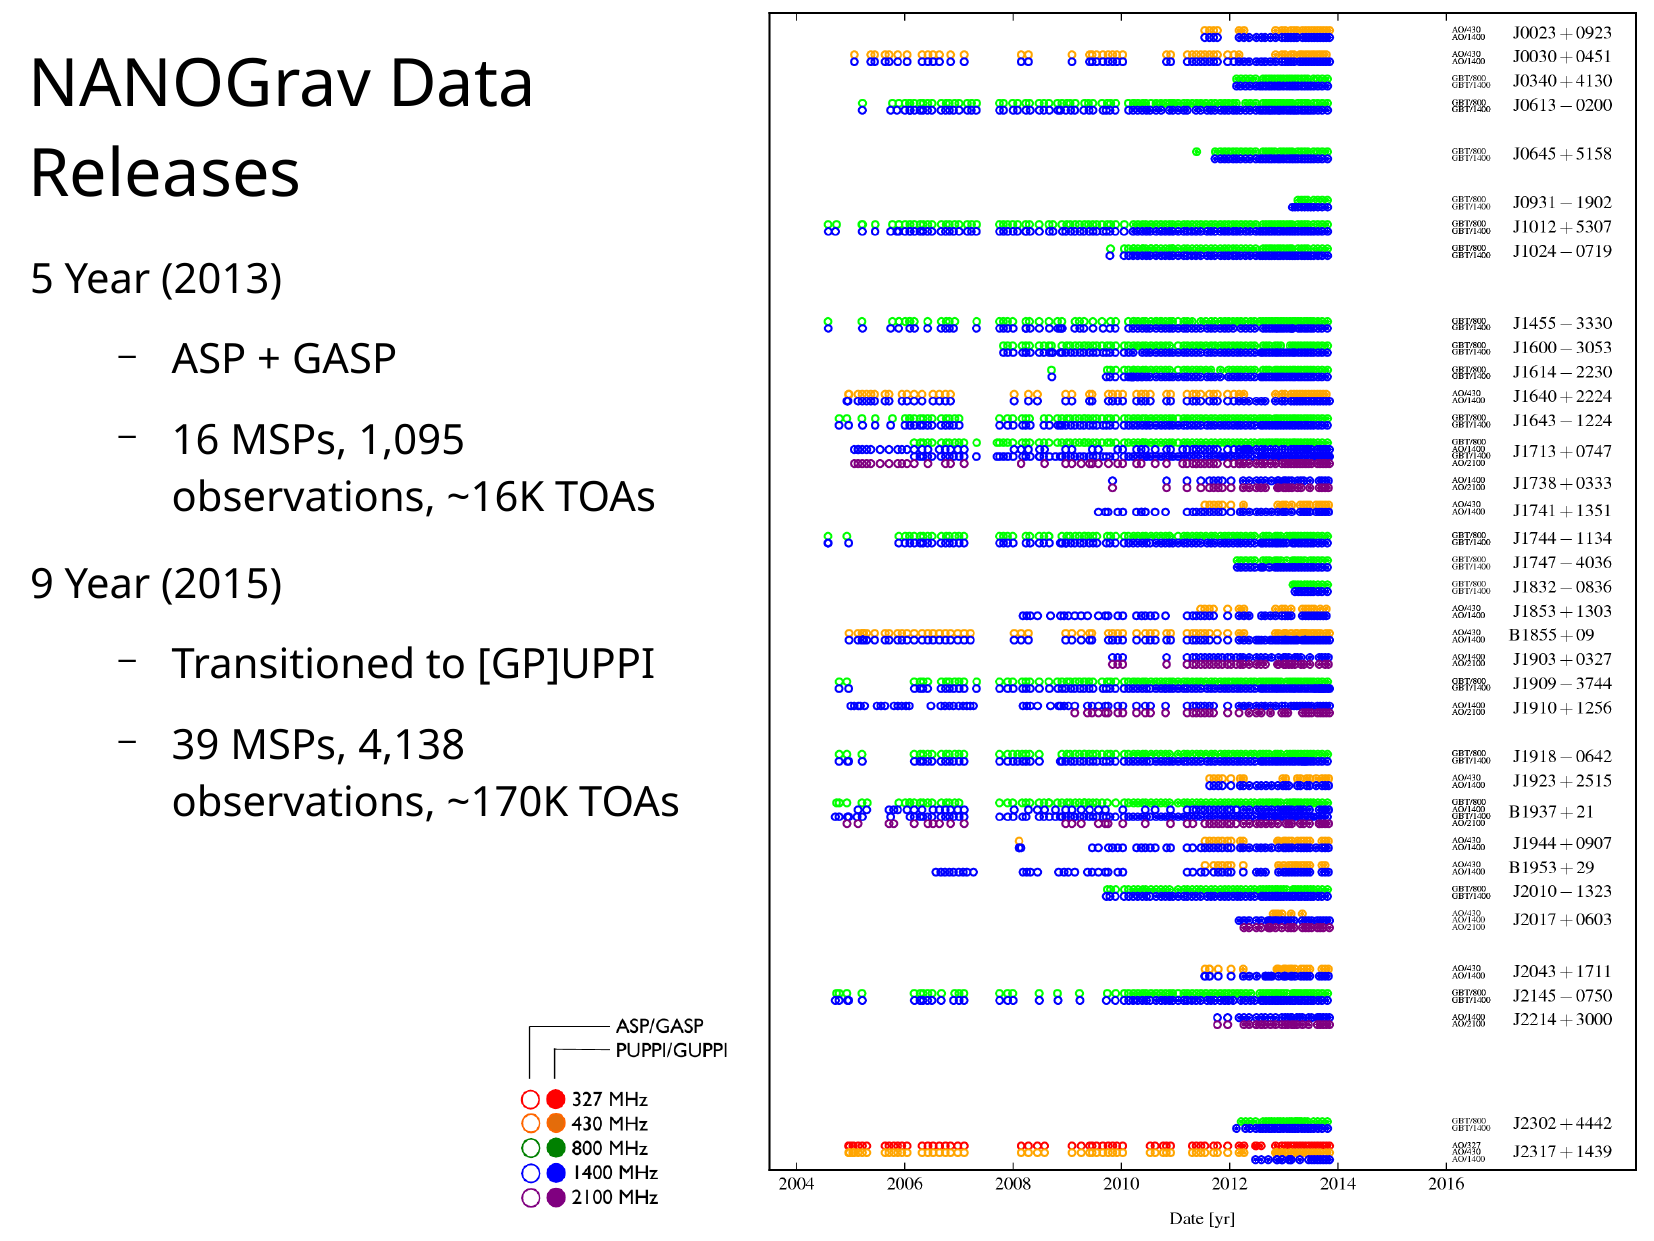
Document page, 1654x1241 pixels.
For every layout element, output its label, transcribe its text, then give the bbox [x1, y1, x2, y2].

picture [756, 0, 1649, 1241]
picture [508, 1004, 738, 1224]
list 5 Year (2013) ASP + GASP 16 MSPs, 1,095 observations, ~16K TOAs 9 Year (2015) Transitioned to [GP]UPPI 39 MSPs, 4,138 observations, ~170K TOAs [30, 248, 721, 1076]
title NANOGrav Data Releases [28, 23, 706, 229]
